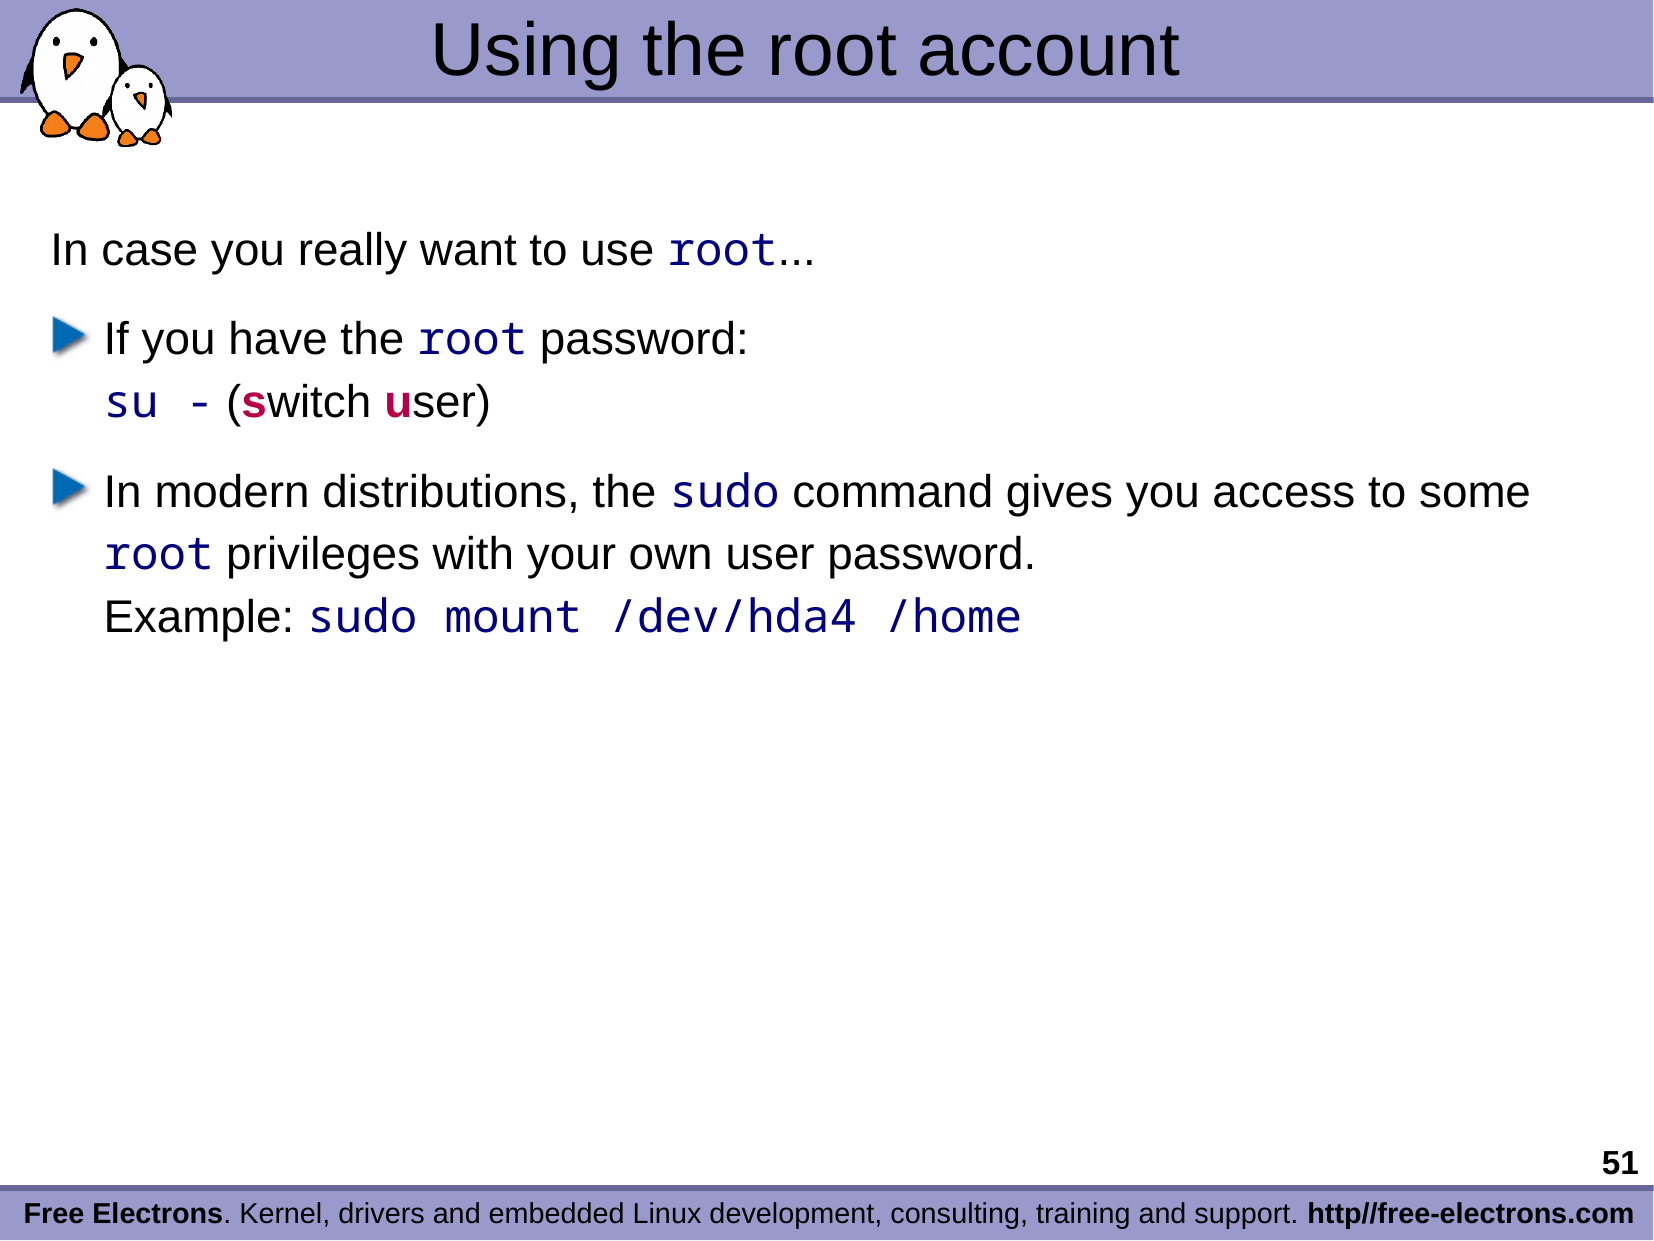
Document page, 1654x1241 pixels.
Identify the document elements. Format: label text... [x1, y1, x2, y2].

list In case you really want to use root... If you have the root password: su - (switch user) In modern distributions, the sudo command gives you access to some root privileges with your own user password. Example: sudo mount /dev/hda4 /home [32, 216, 1607, 1066]
picture [20, 8, 172, 147]
title Using the root account [60, 0, 1551, 100]
